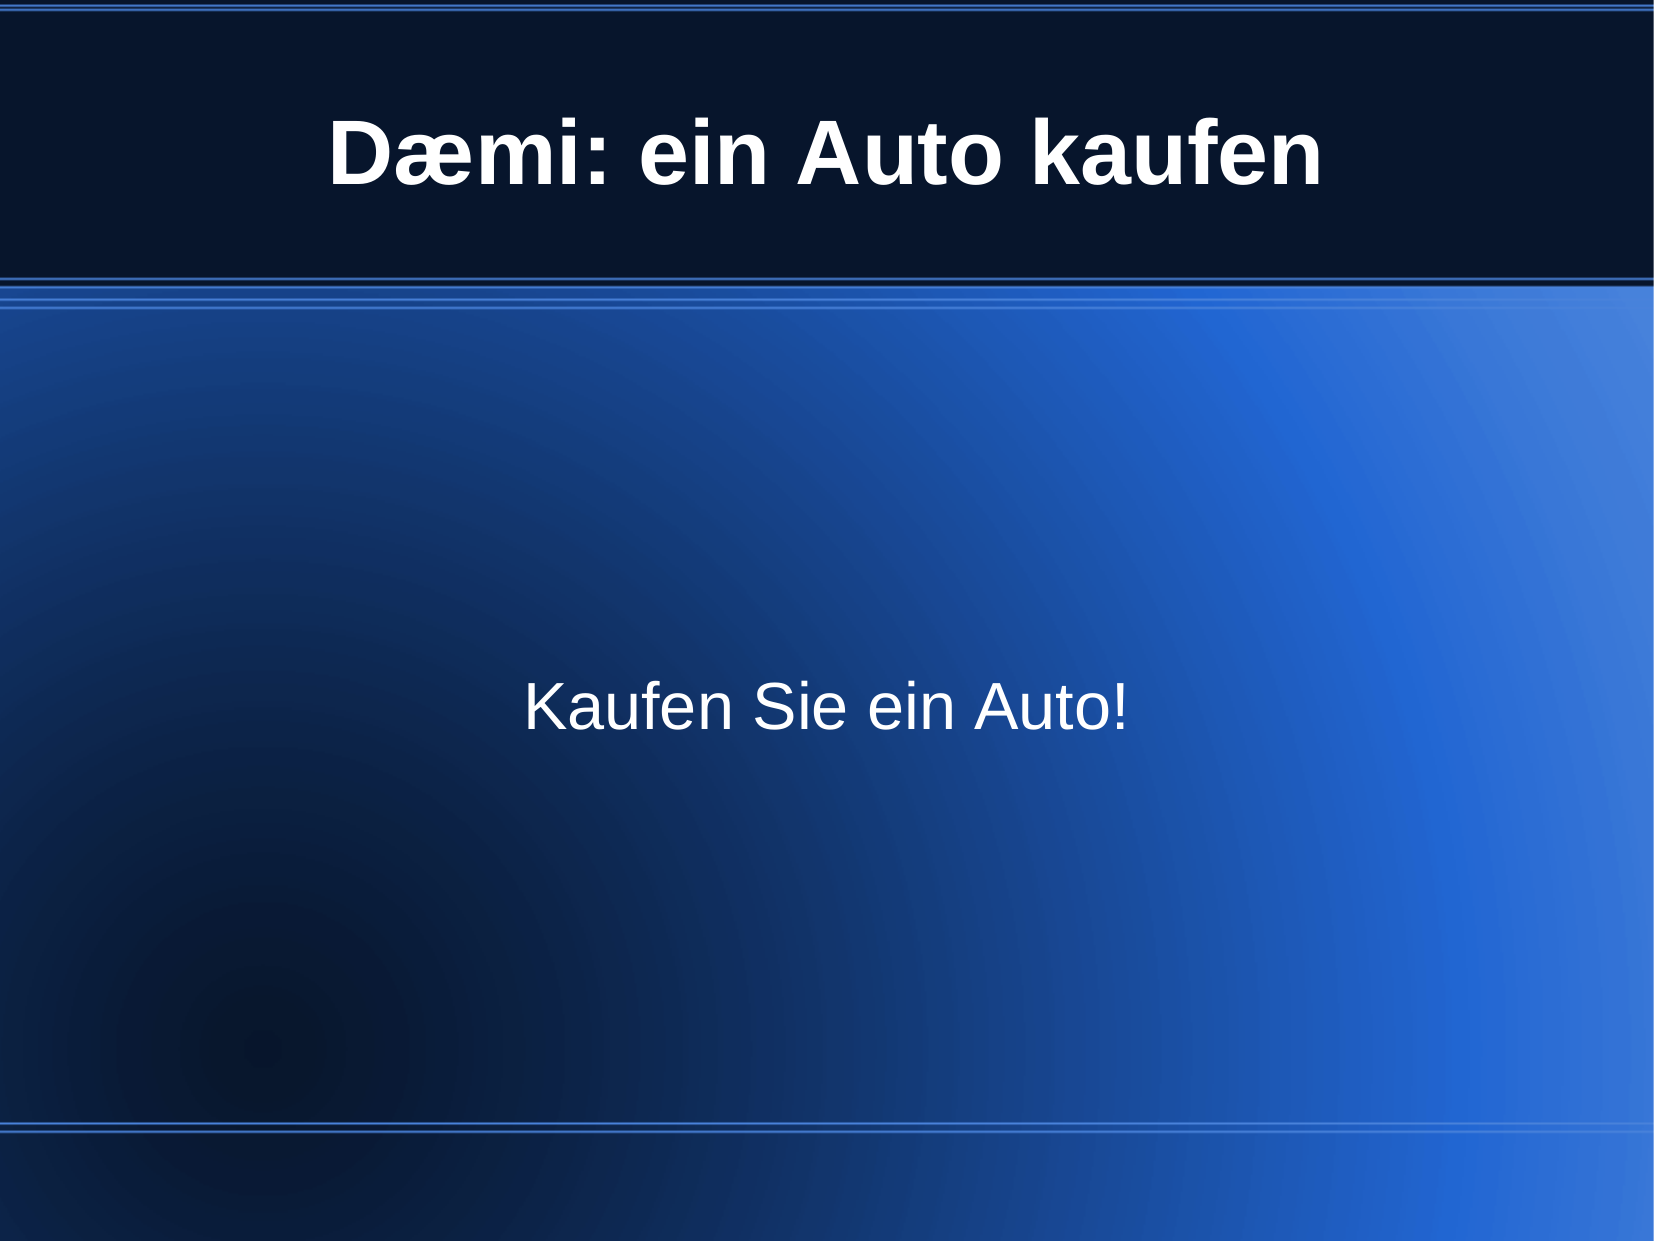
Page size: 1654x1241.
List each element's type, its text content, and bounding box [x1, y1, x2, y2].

subtitle Kaufen Sie ein Auto! [82, 362, 1571, 1050]
picture [0, 0, 1654, 1241]
title Dæmi: ein Auto kaufen [82, 56, 1571, 250]
